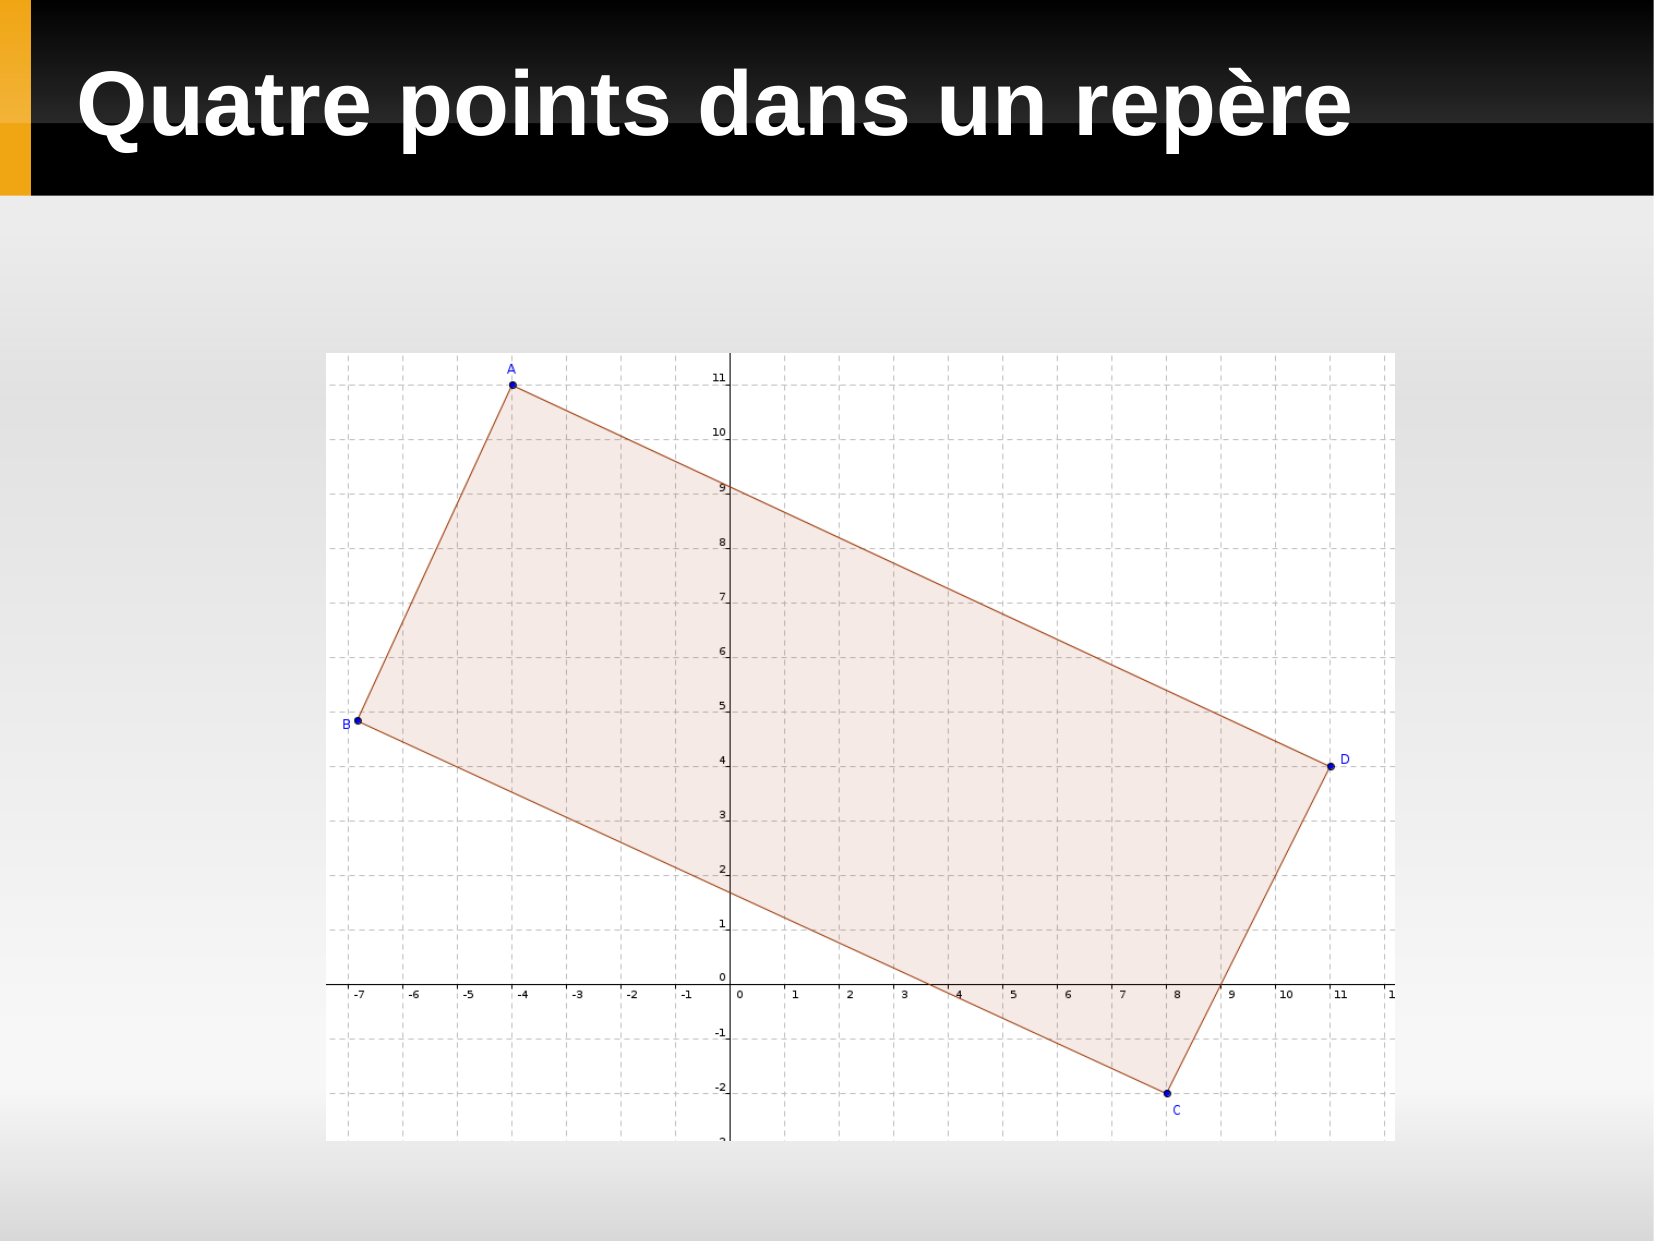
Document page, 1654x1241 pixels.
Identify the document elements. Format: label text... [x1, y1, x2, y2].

title Quatre points dans un repère [76, 7, 1565, 200]
picture [0, 0, 1654, 1241]
